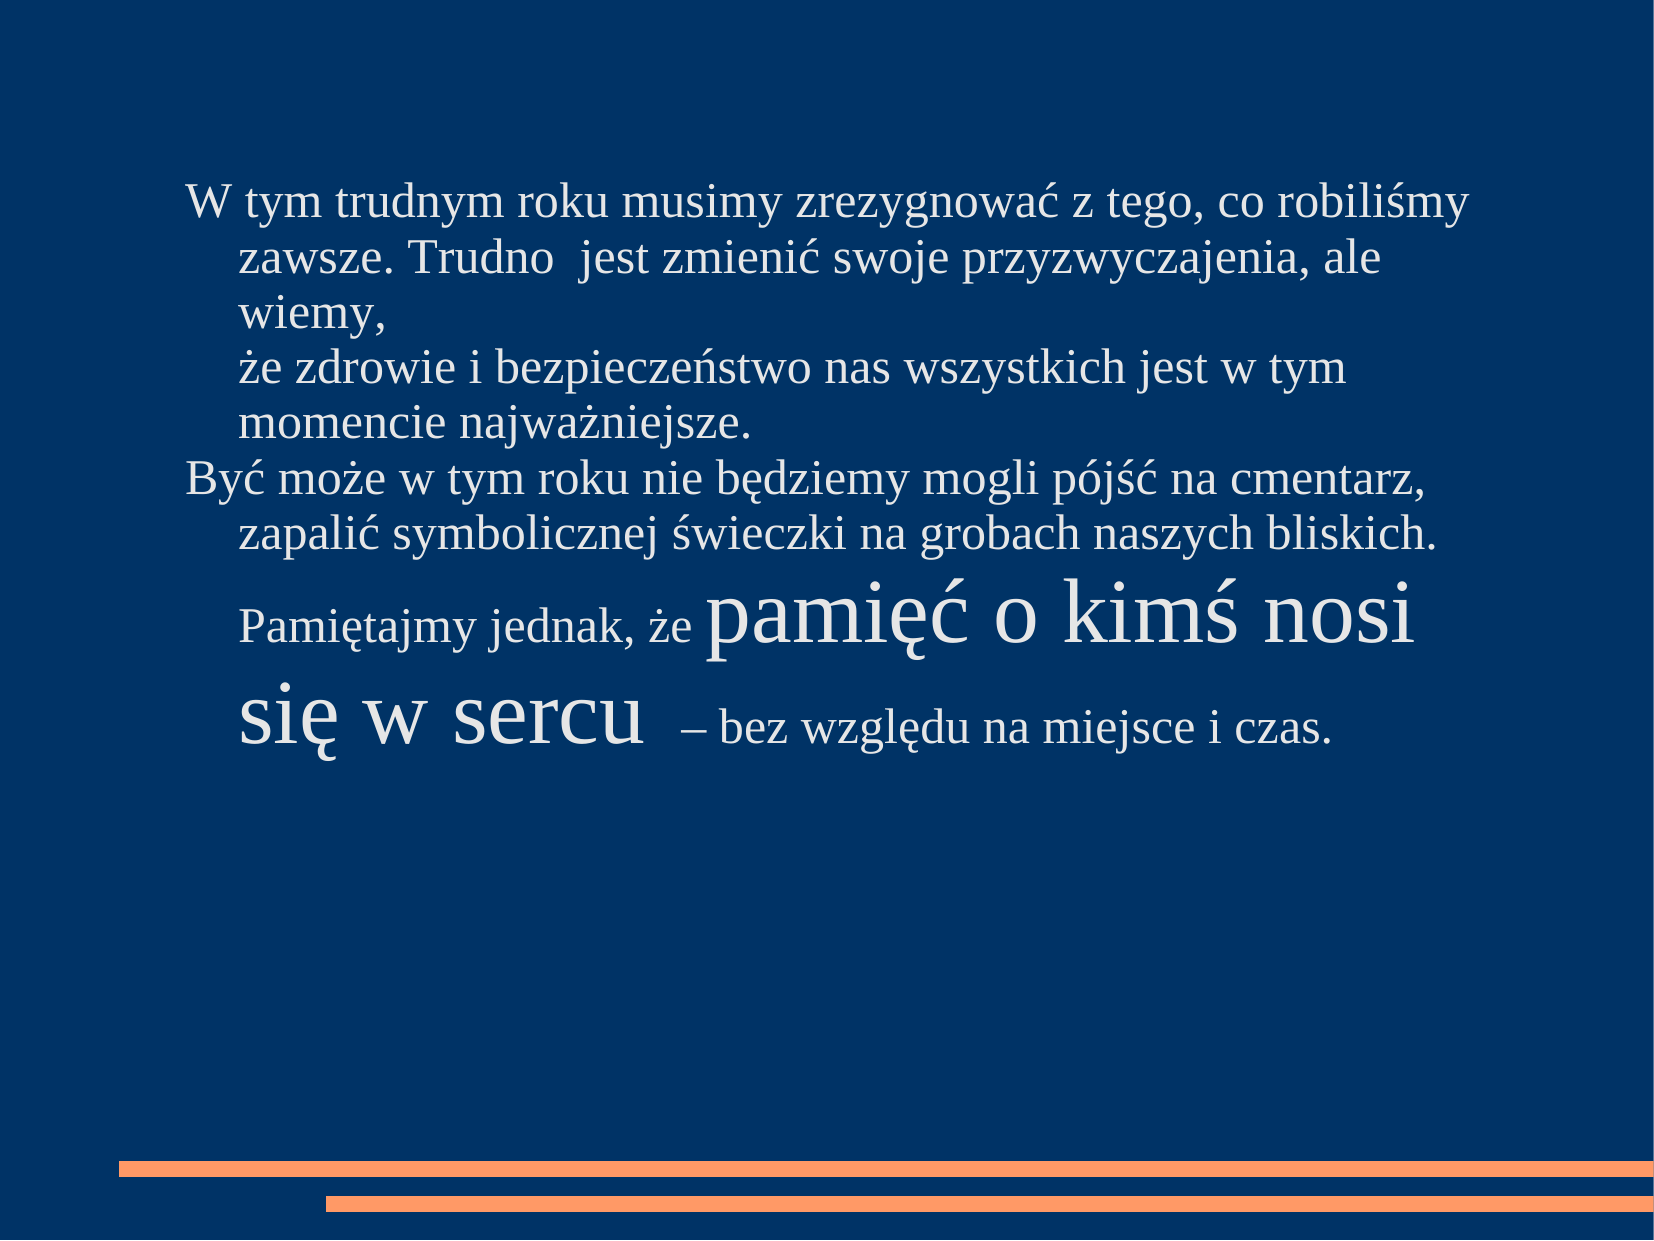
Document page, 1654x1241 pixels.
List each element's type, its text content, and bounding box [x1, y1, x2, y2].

list W tym trudnym roku musimy zrezygnować z tego, co robiliśmy zawsze. Trudno jest zmienić swoje przyzwyczajenia, ale wiemy, że zdrowie i bezpieczeństwo nas wszystkich jest w tym momencie najważniejsze. Być może w tym roku nie będziemy mogli pójść na cmentarz, zapalić symbolicznej świeczki na grobach naszych bliskich. Pamiętajmy jednak, że pamięć o kimś nosi się w sercu – bez względu na miejsce i czas. [96, 118, 1536, 929]
